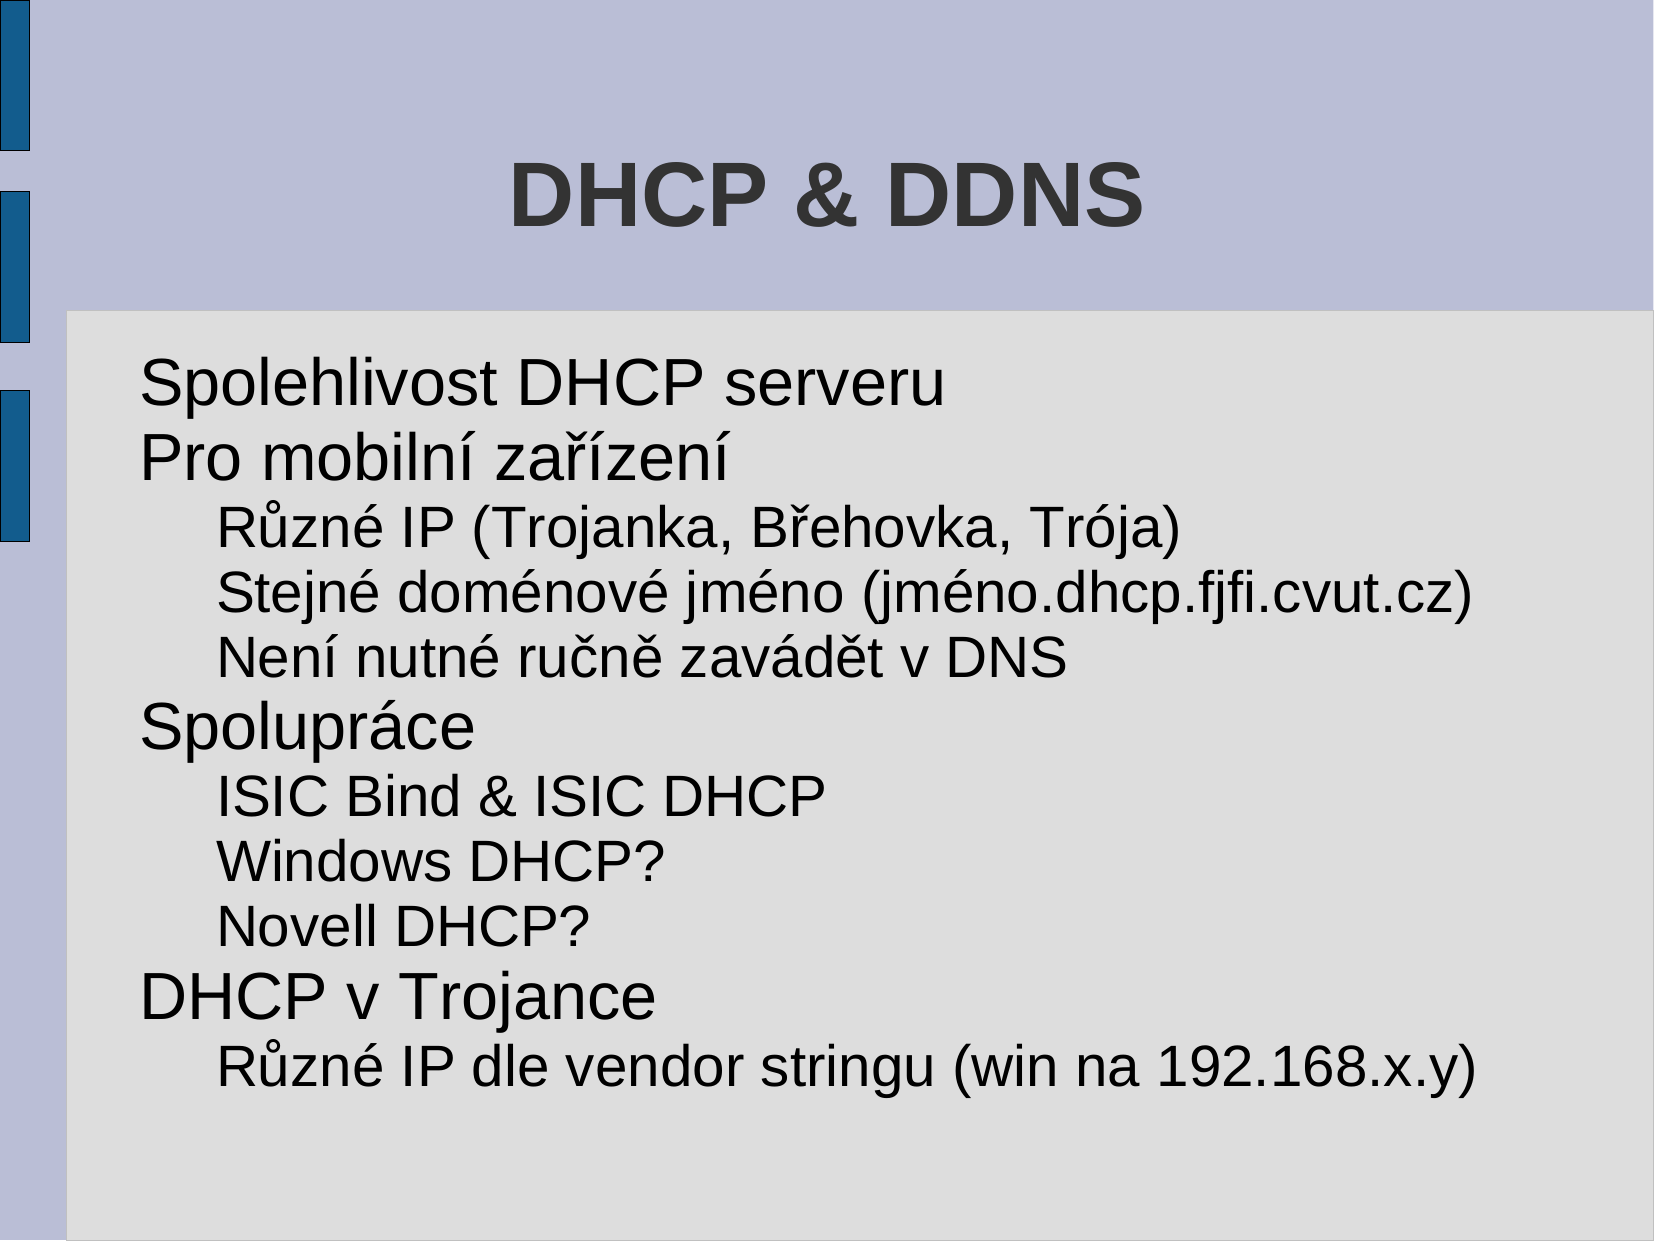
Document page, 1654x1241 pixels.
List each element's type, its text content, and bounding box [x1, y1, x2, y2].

title DHCP & DDNS [121, 91, 1534, 299]
list Spolehlivost DHCP serveru Pro mobilní zařízení Různé IP (Trojanka, Břehovka, Trója) Stejné doménové jméno (jméno.dhcp.fjfi.cvut.cz) Není nutné ručně zavádět v DNS Spolupráce ISIC Bind & ISIC DHCP Windows DHCP? Novell DHCP? DHCP v Trojance Různé IP dle vendor stringu (win na 192.168.x.y) [121, 344, 1534, 1162]
